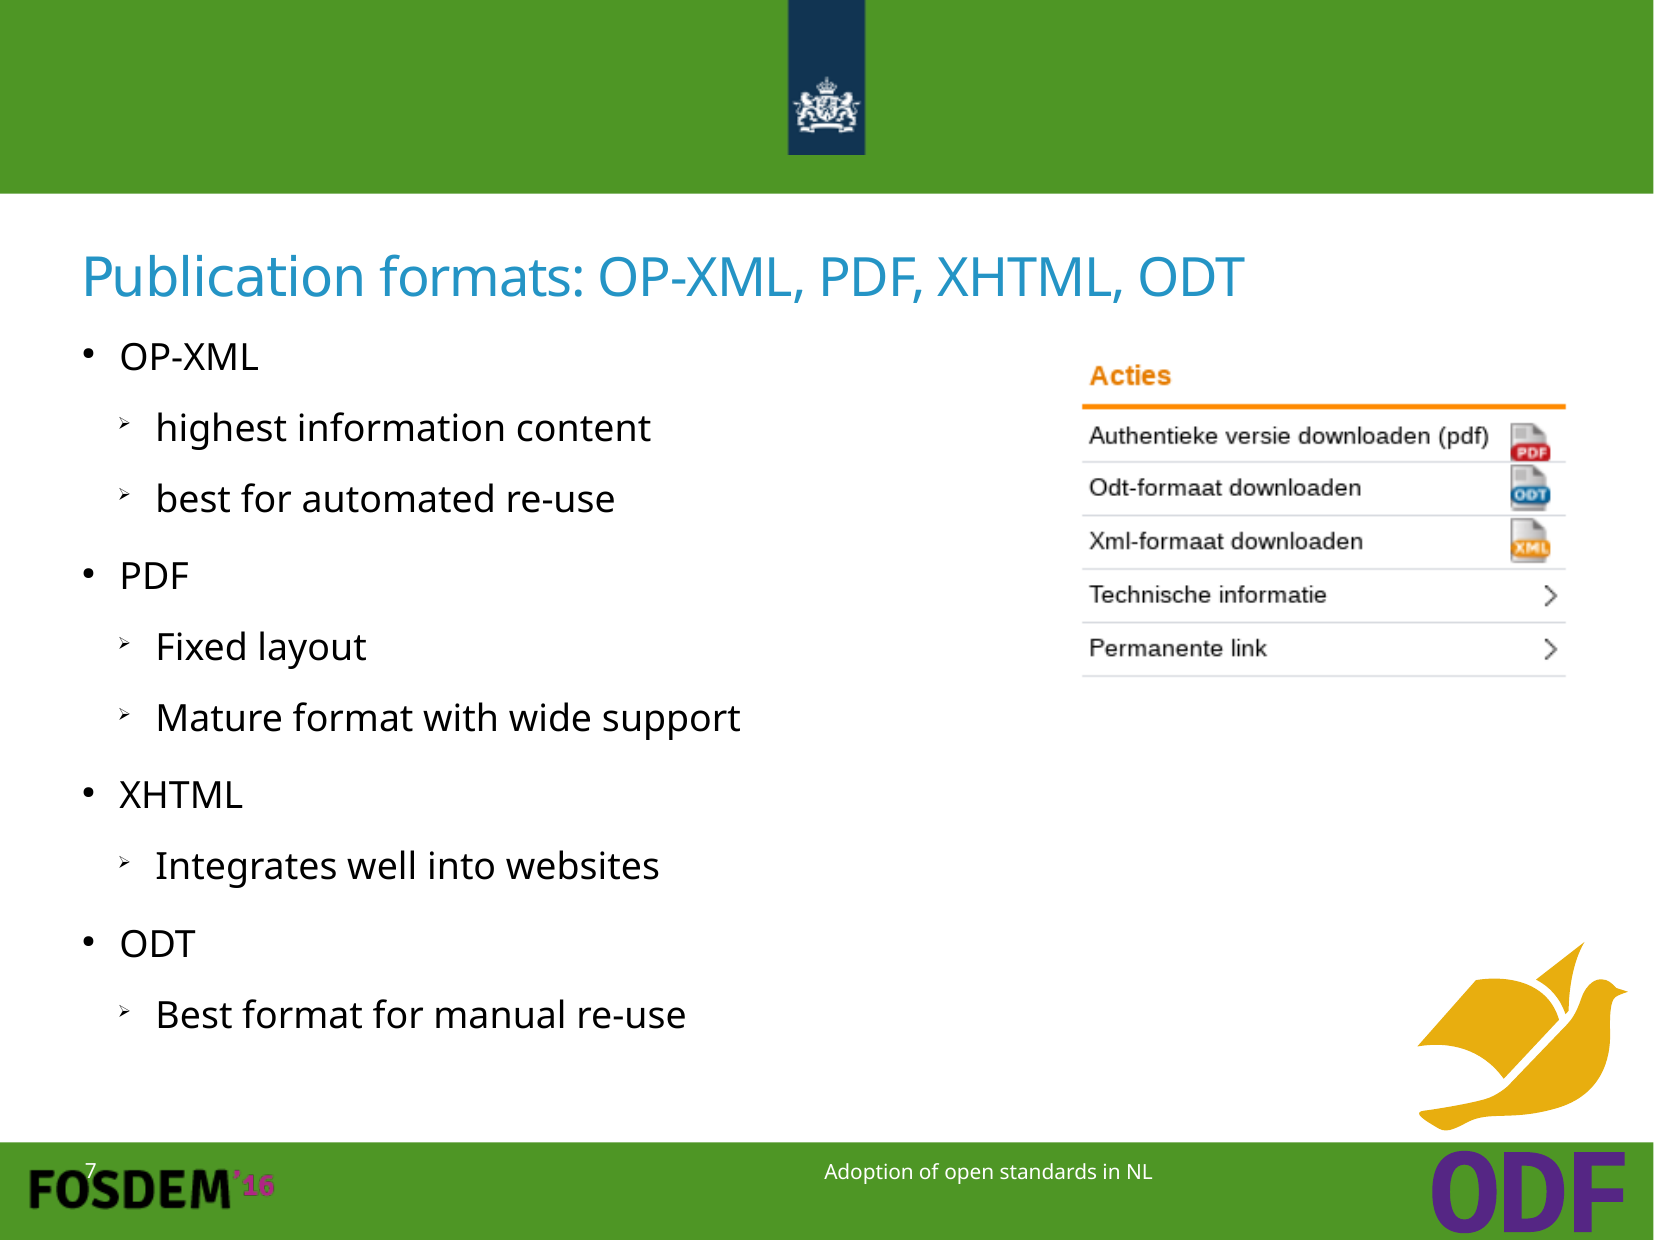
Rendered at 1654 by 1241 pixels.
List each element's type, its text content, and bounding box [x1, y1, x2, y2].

picture [1067, 344, 1580, 698]
text_box <number> [70, 1150, 199, 1217]
title Publication formats: OP-XML, PDF, XHTML, ODT [66, 222, 1486, 325]
list OP-XML highest information content best for automated re-use PDF Fixed layout Mature format with wide support XHTML Integrates well into websites ODT Best format for manual re-use [66, 325, 1488, 1120]
picture [22, 1142, 343, 1232]
text_box Adoption of open standards in NL [809, 1151, 1563, 1204]
picture [0, 0, 1654, 155]
